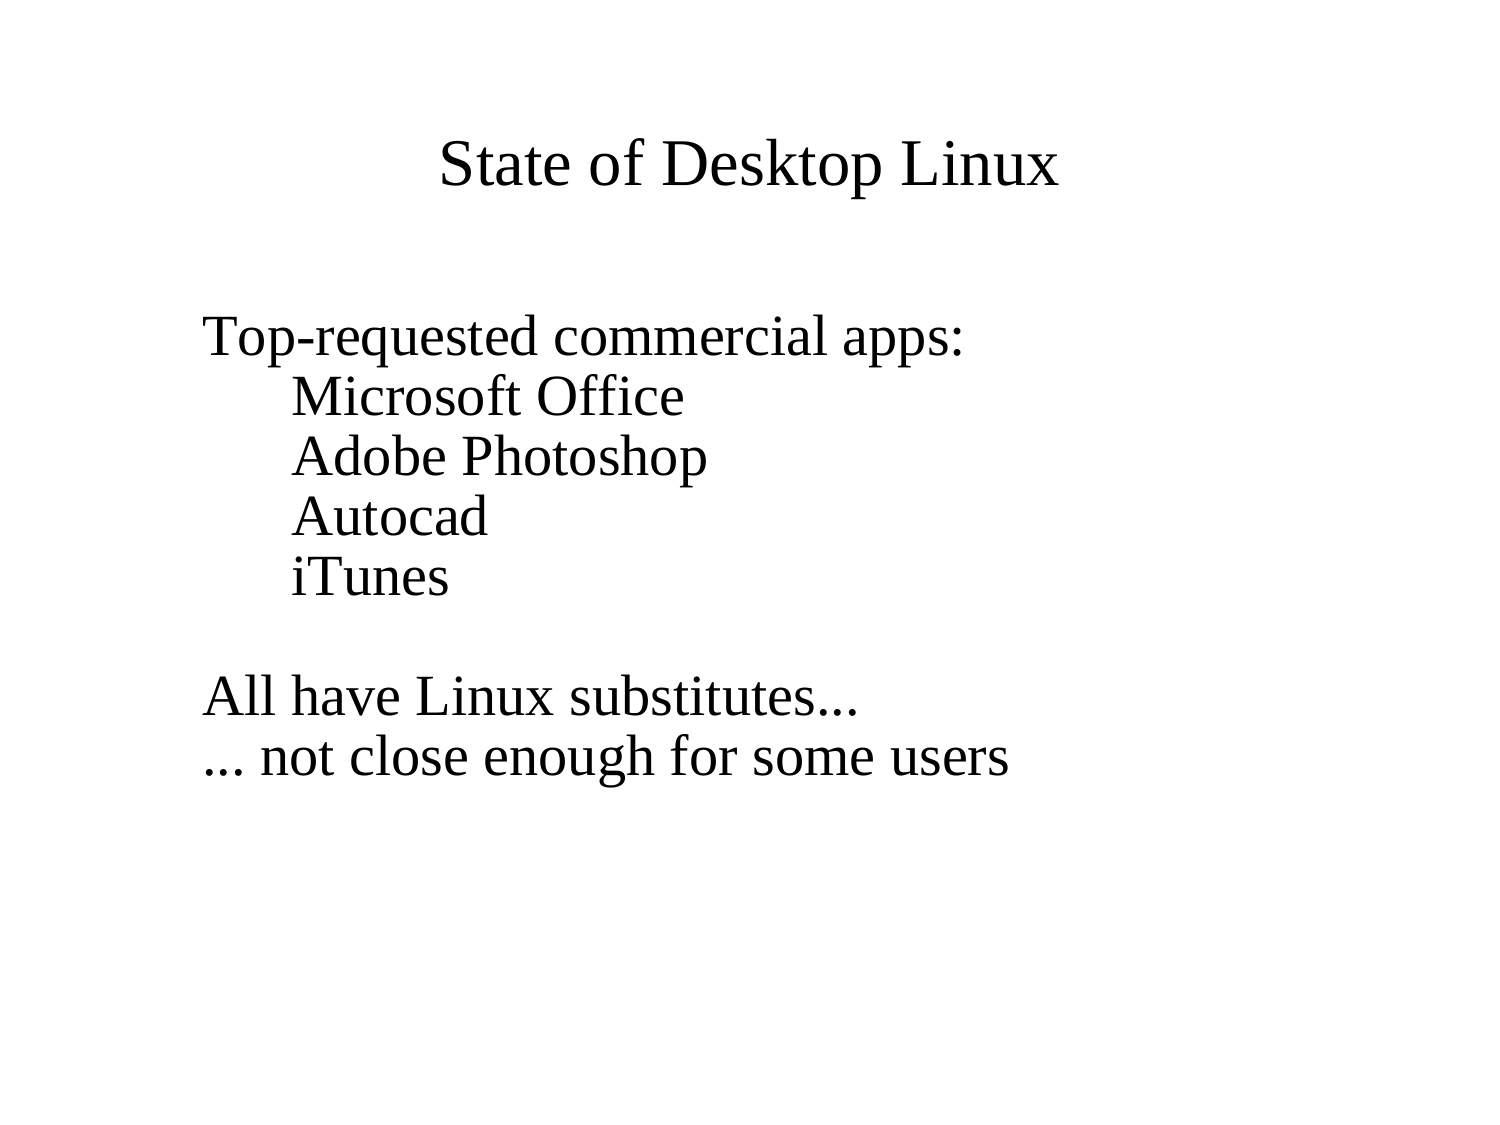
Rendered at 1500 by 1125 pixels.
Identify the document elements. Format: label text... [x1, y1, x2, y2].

text_box Top-requested commercial apps: Microsoft Office Adobe Photoshop Autocad iTunes All have Linux substitutes... ... not close enough for some users [187, 299, 1276, 938]
title State of Desktop Linux [112, 99, 1388, 226]
